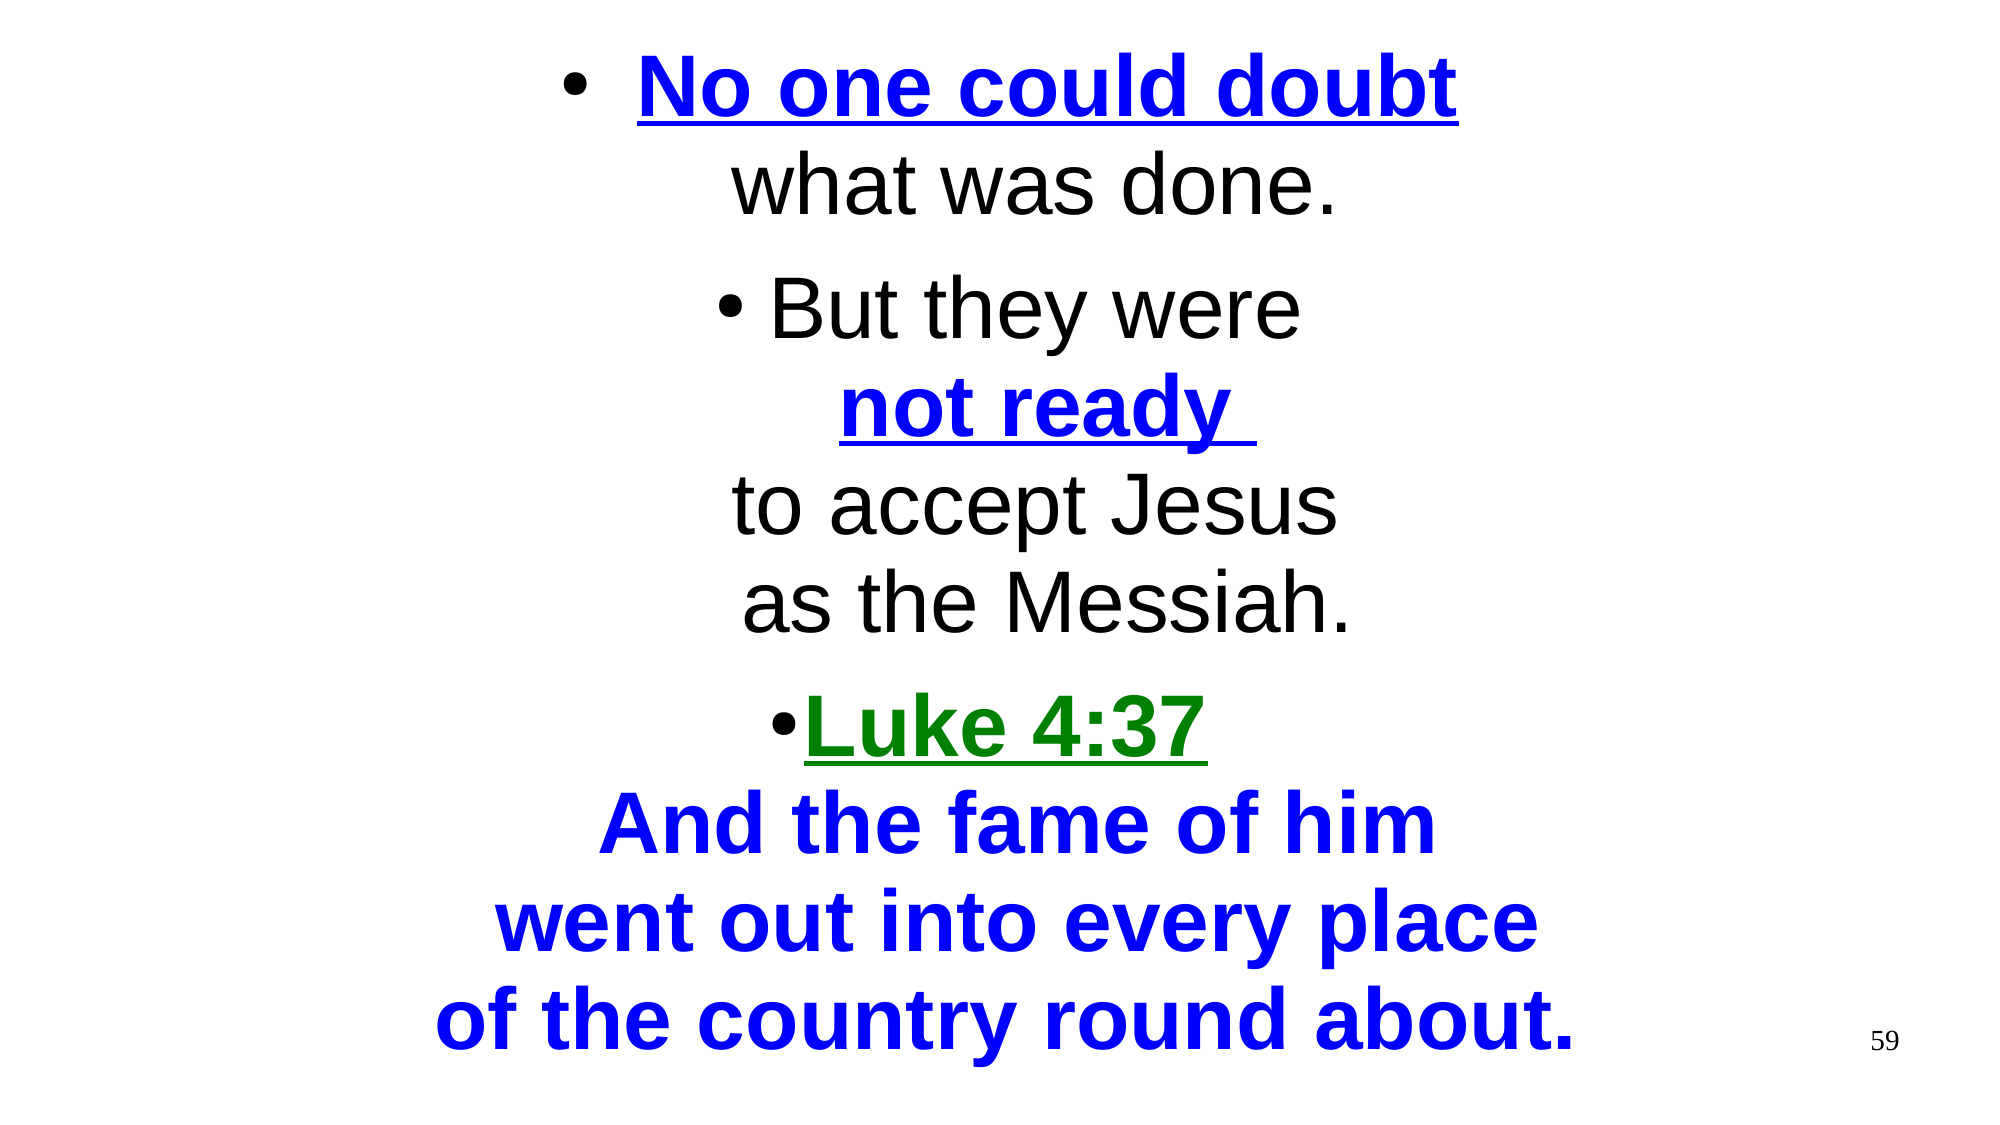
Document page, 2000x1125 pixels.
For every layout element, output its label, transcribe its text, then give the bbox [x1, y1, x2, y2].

list No one could doubt what was done. But they were not ready to accept Jesus as the Messiah. Luke 4:37 And the fame of him went out into every place of the country round about. [37, 37, 1988, 1088]
